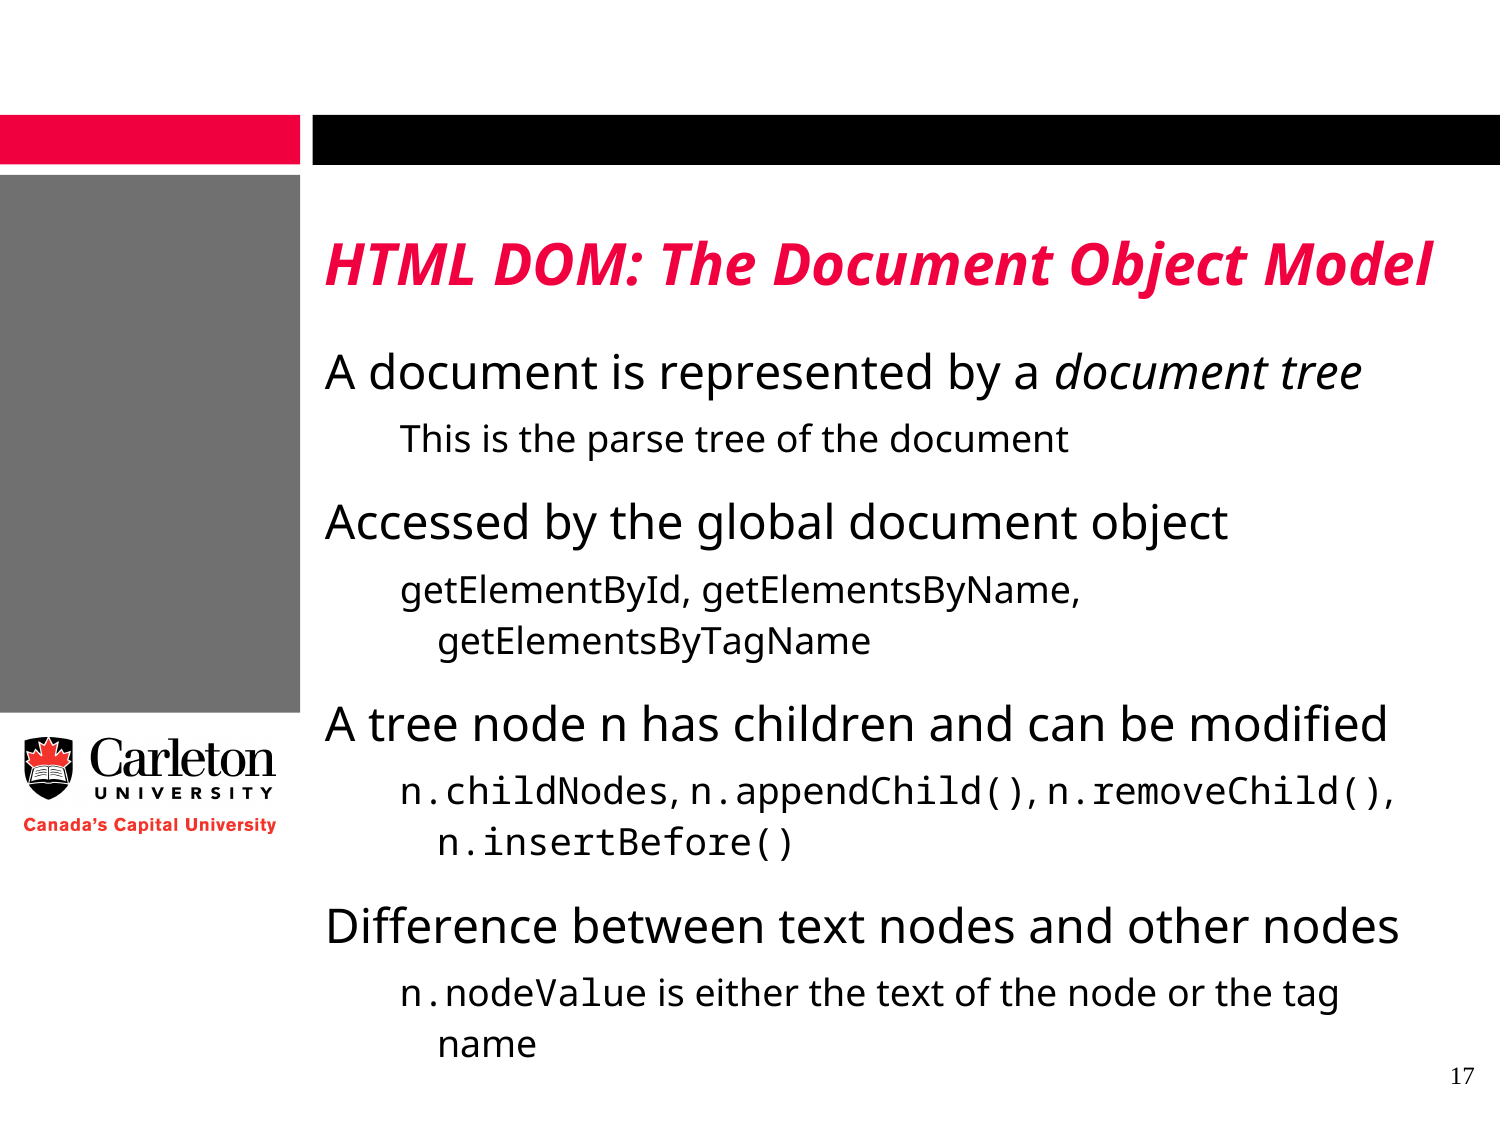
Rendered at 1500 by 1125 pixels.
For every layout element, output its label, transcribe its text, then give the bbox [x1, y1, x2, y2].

picture [24, 737, 276, 834]
title HTML DOM: The Document Object Model [324, 194, 1450, 324]
list A document is represented by a document tree This is the parse tree of the document Accessed by the global document object getElementById, getElementsByName, getElementsByTagName A tree node n has children and can be modified n.childNodes, n.appendChild(), n.removeChild(), n.insertBefore() Difference between text nodes and other nodes n.nodeValue is either the text of the node or the tag name [324, 324, 1450, 1125]
